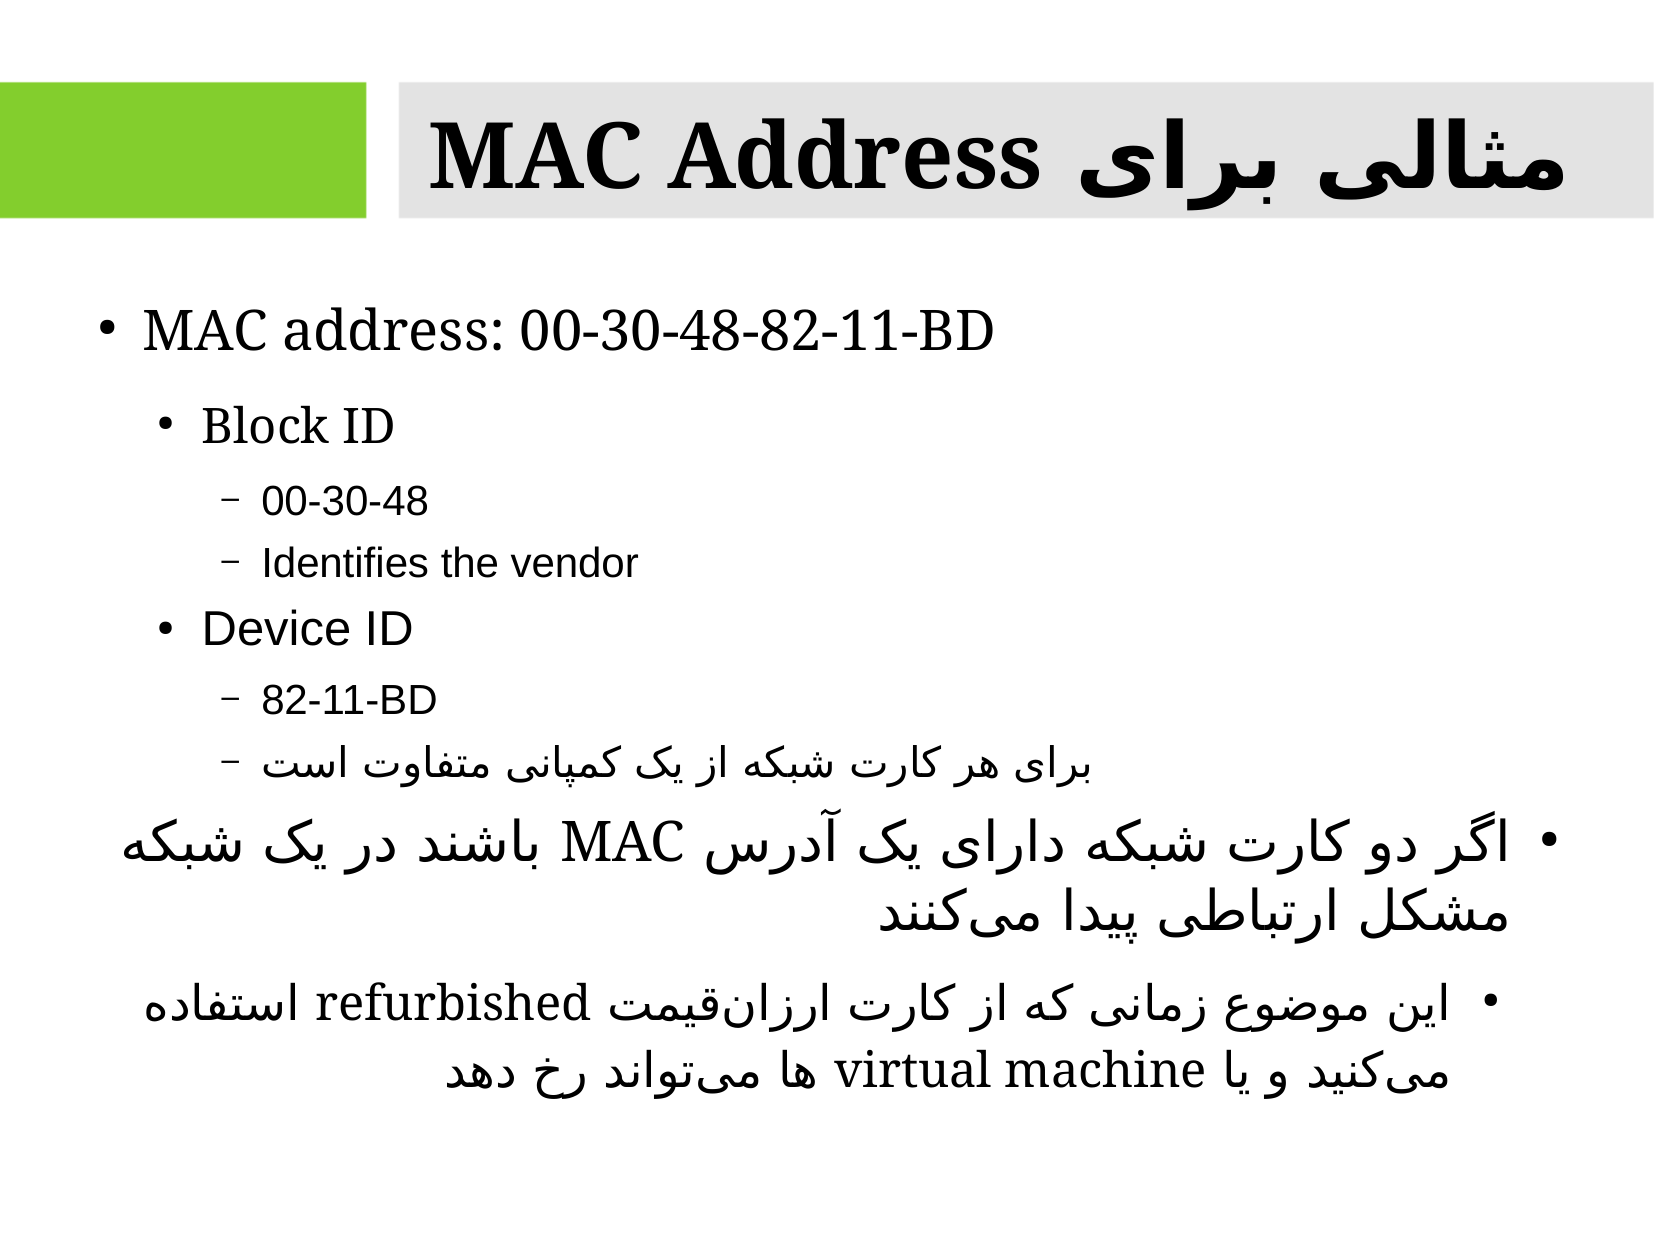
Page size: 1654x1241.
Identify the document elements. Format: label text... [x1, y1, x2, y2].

list MAC address: 00-30-48-82-11-BD Block ID 00-30-48 Identifies the vendor Device ID 82-11-BD برای هر کارت شبکه از یک کمپانی متفاوت است اگر دو کارت شبکه دارای یک آدرس MAC باشند در یک شبکه مشکل ارتباطی پیدا می‌کنند این موضوع زمانی که از کارت ارزان‌قیمت refurbished استفاده می‌کنید و یا virtual machine ها می‌تواند رخ دهد [82, 290, 1571, 1109]
picture [0, 0, 1654, 1241]
title مثالی برای MAC Address [82, 49, 1571, 257]
